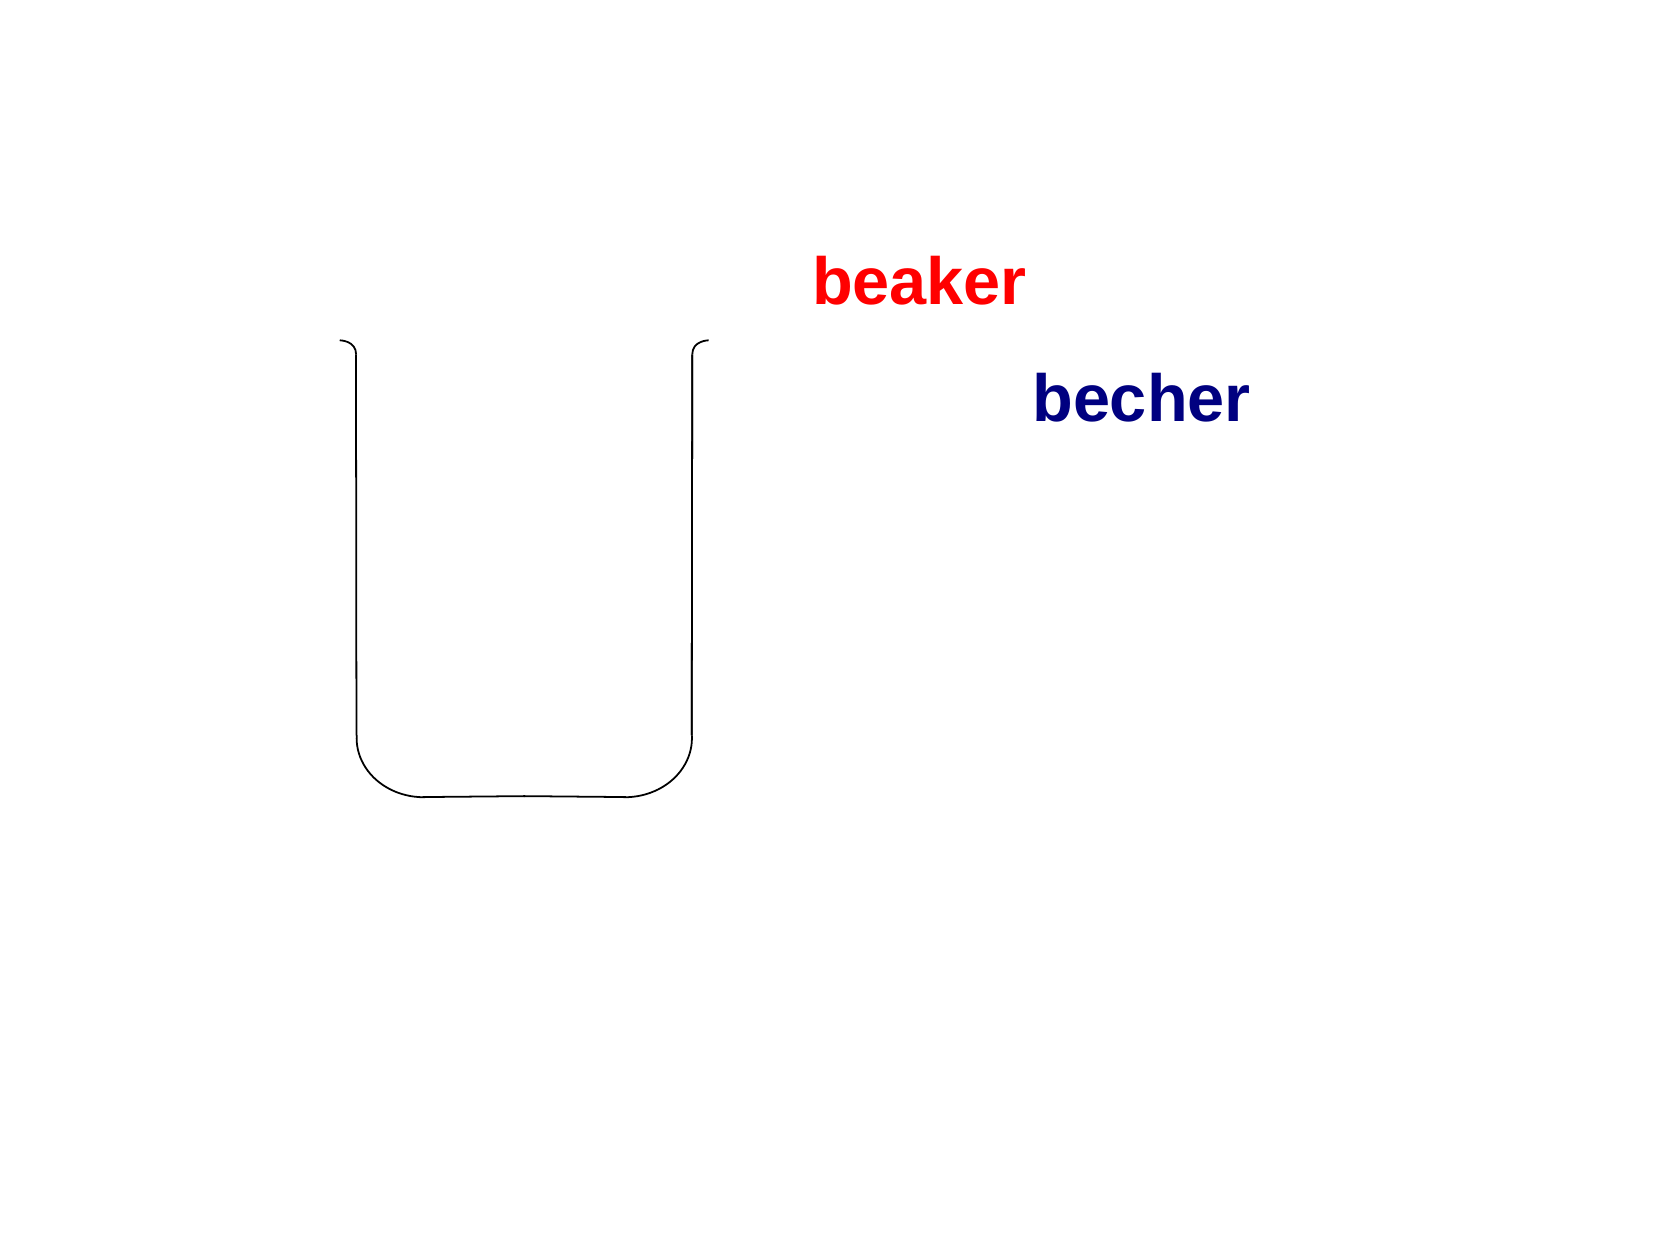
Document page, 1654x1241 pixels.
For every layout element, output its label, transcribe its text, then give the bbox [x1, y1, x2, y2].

text_box beaker [797, 236, 1042, 326]
text_box becher [1017, 353, 1266, 443]
